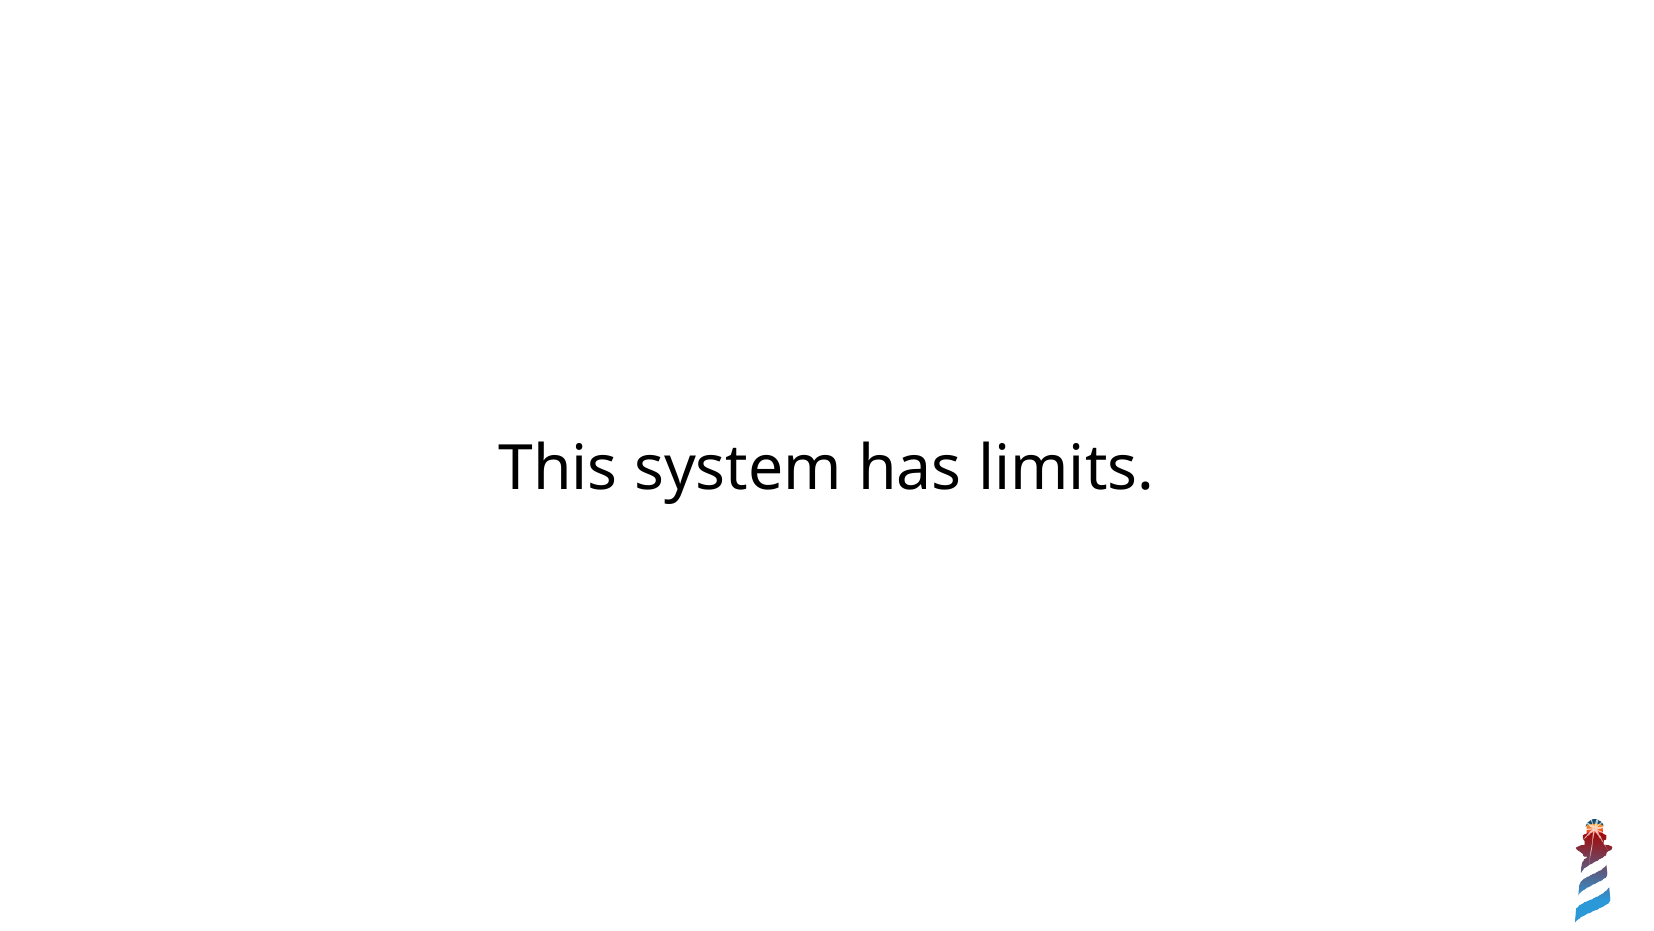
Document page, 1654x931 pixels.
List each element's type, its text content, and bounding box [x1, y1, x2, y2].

subtitle This system has limits. [82, 105, 1571, 826]
picture [1535, 810, 1650, 925]
